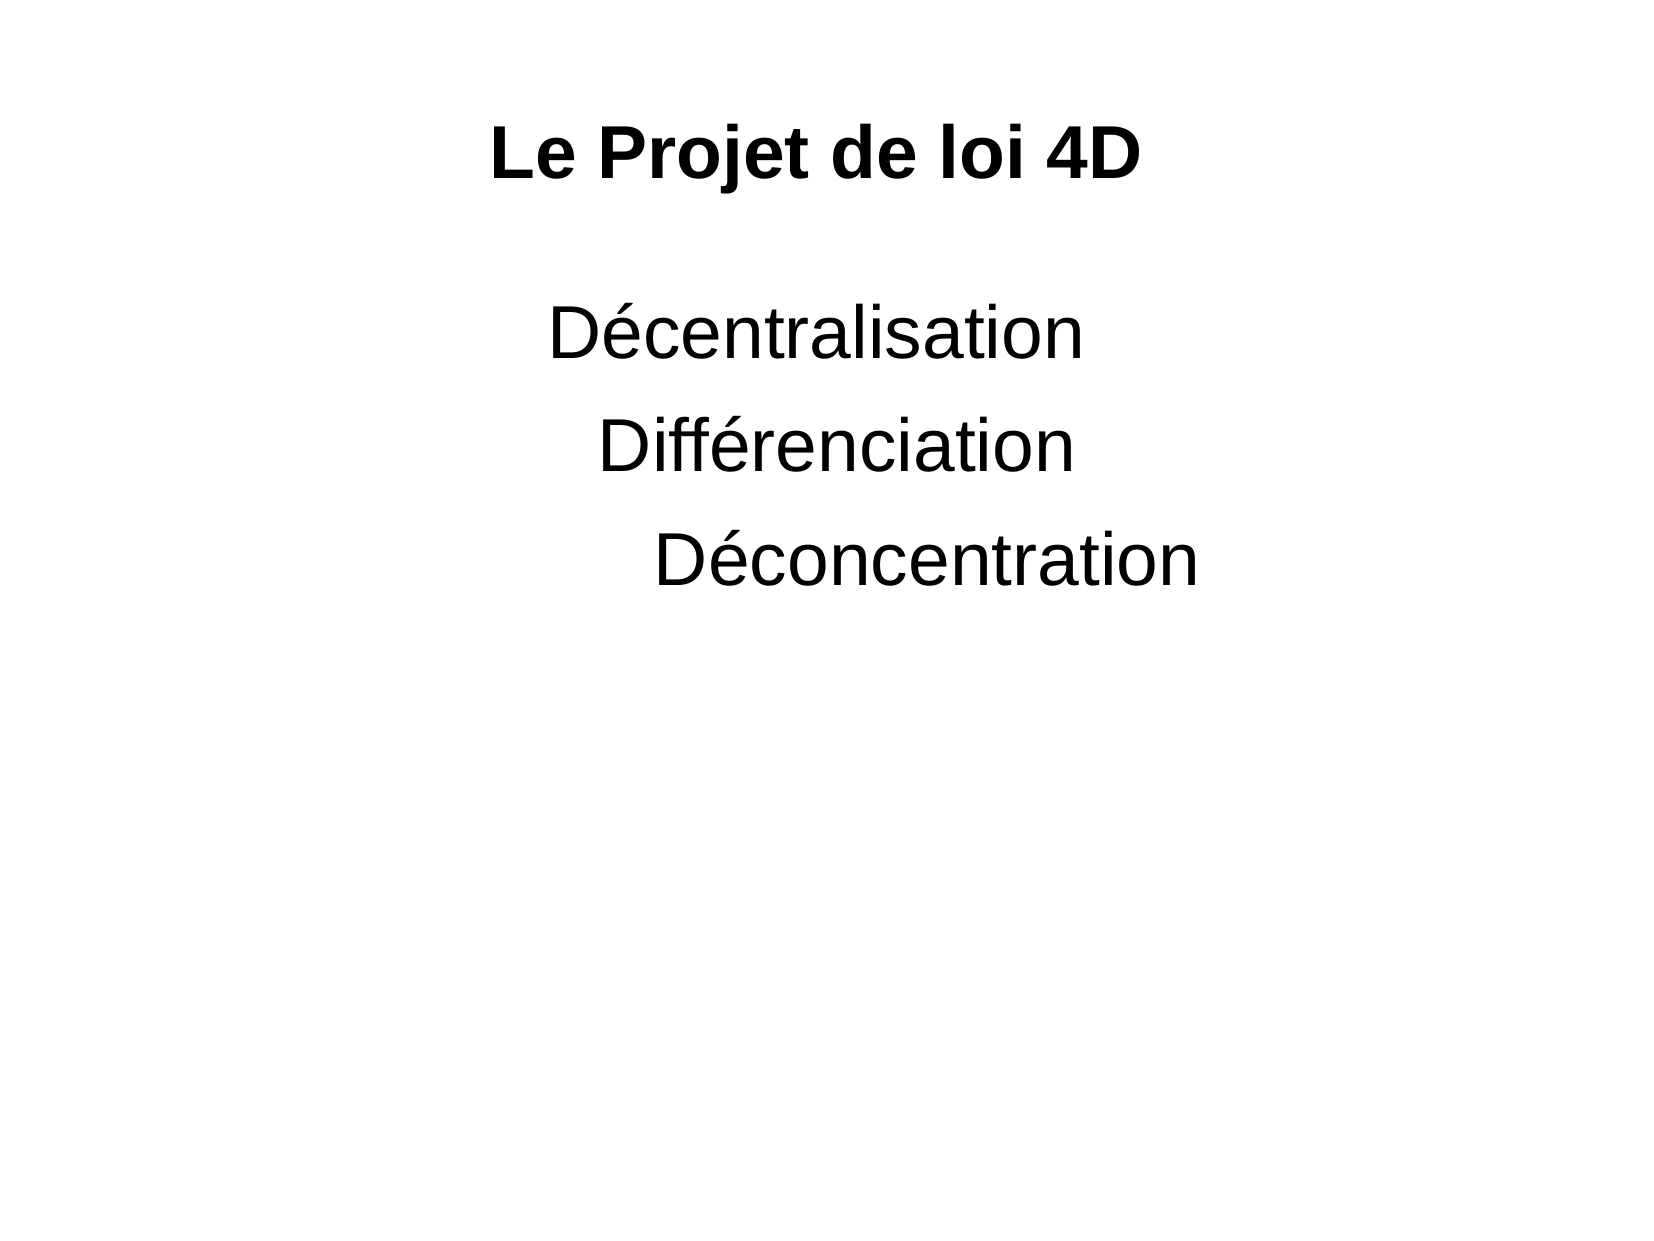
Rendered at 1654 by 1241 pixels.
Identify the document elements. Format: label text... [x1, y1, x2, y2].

list Décentralisation Différenciation Déconcentration [82, 290, 1571, 1109]
title Le Projet de loi 4D [82, 49, 1571, 257]
